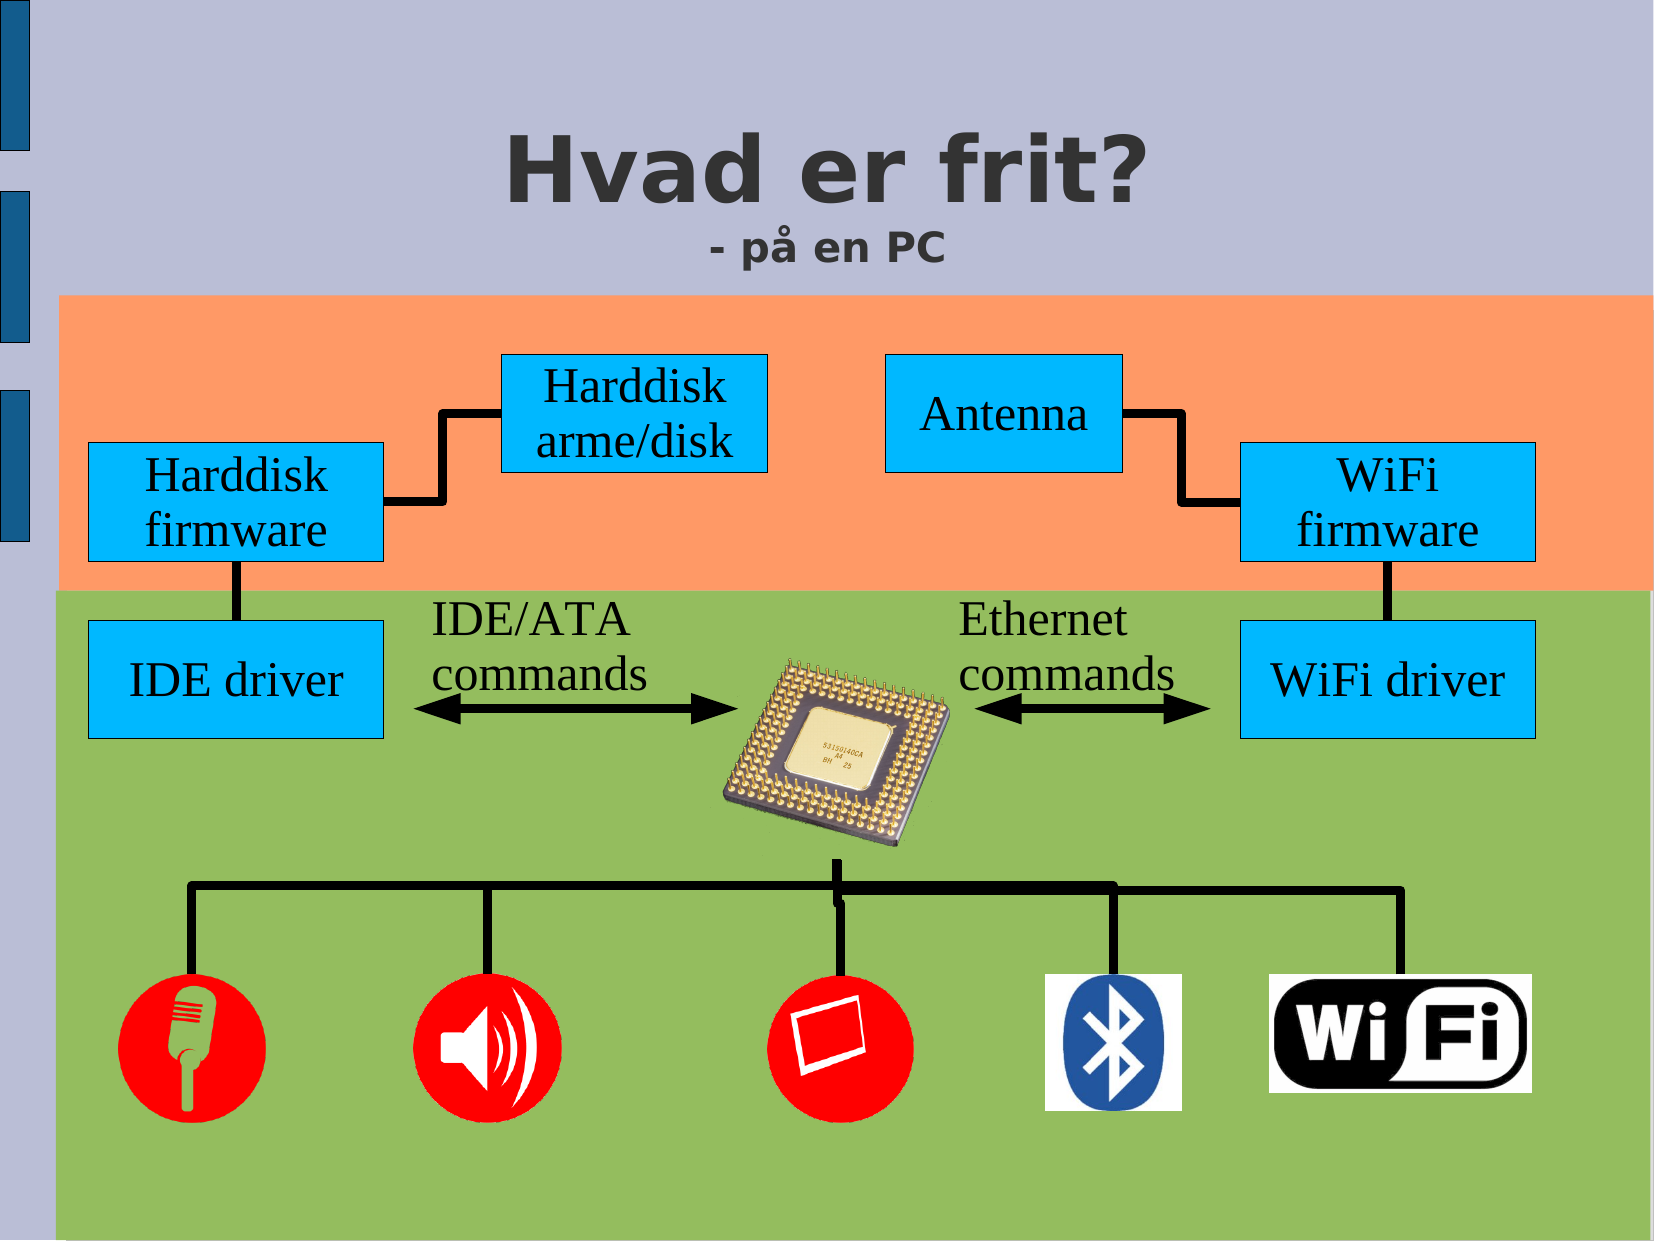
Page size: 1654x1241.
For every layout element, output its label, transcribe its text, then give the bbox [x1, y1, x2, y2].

picture [118, 974, 266, 1123]
text_box WiFi firmware [1240, 442, 1536, 562]
text_box IDE/ATA commands [431, 590, 649, 712]
text_box IDE driver [88, 620, 384, 739]
picture [1045, 974, 1182, 1111]
text_box Antenna [885, 354, 1123, 473]
text_box WiFi driver [1240, 620, 1536, 739]
text_box Harddisk arme/disk [501, 354, 768, 473]
text_box Ethernet commands [958, 590, 1176, 773]
title Hvad er frit? - på en PC [121, 91, 1534, 295]
text_box [55, 295, 1654, 1241]
picture [1269, 974, 1532, 1093]
picture [413, 973, 562, 1123]
picture [708, 649, 966, 860]
text_box Harddisk firmware [88, 442, 384, 562]
picture [767, 975, 914, 1123]
